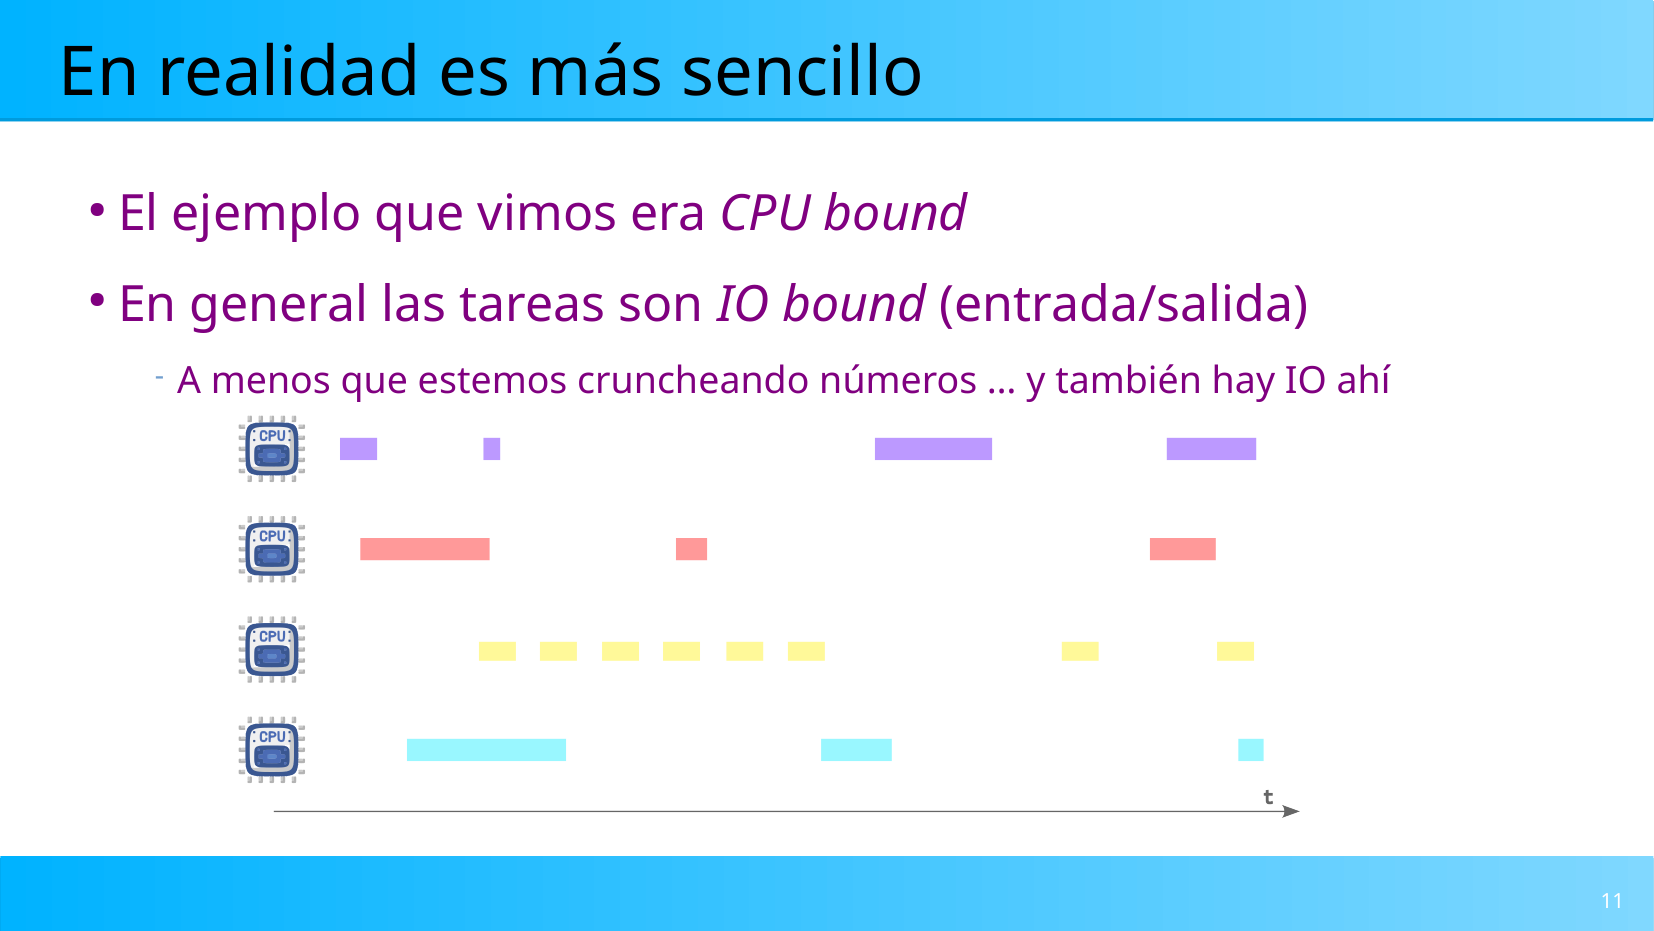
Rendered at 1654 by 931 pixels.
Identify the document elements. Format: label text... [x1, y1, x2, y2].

title En realidad es más sencillo [59, 29, 1595, 108]
picture [236, 413, 1300, 818]
list El ejemplo que vimos era CPU bound En general las tareas son IO bound (entrada/salida) A menos que estemos cruncheando números … y también hay IO ahí [59, 177, 1595, 768]
